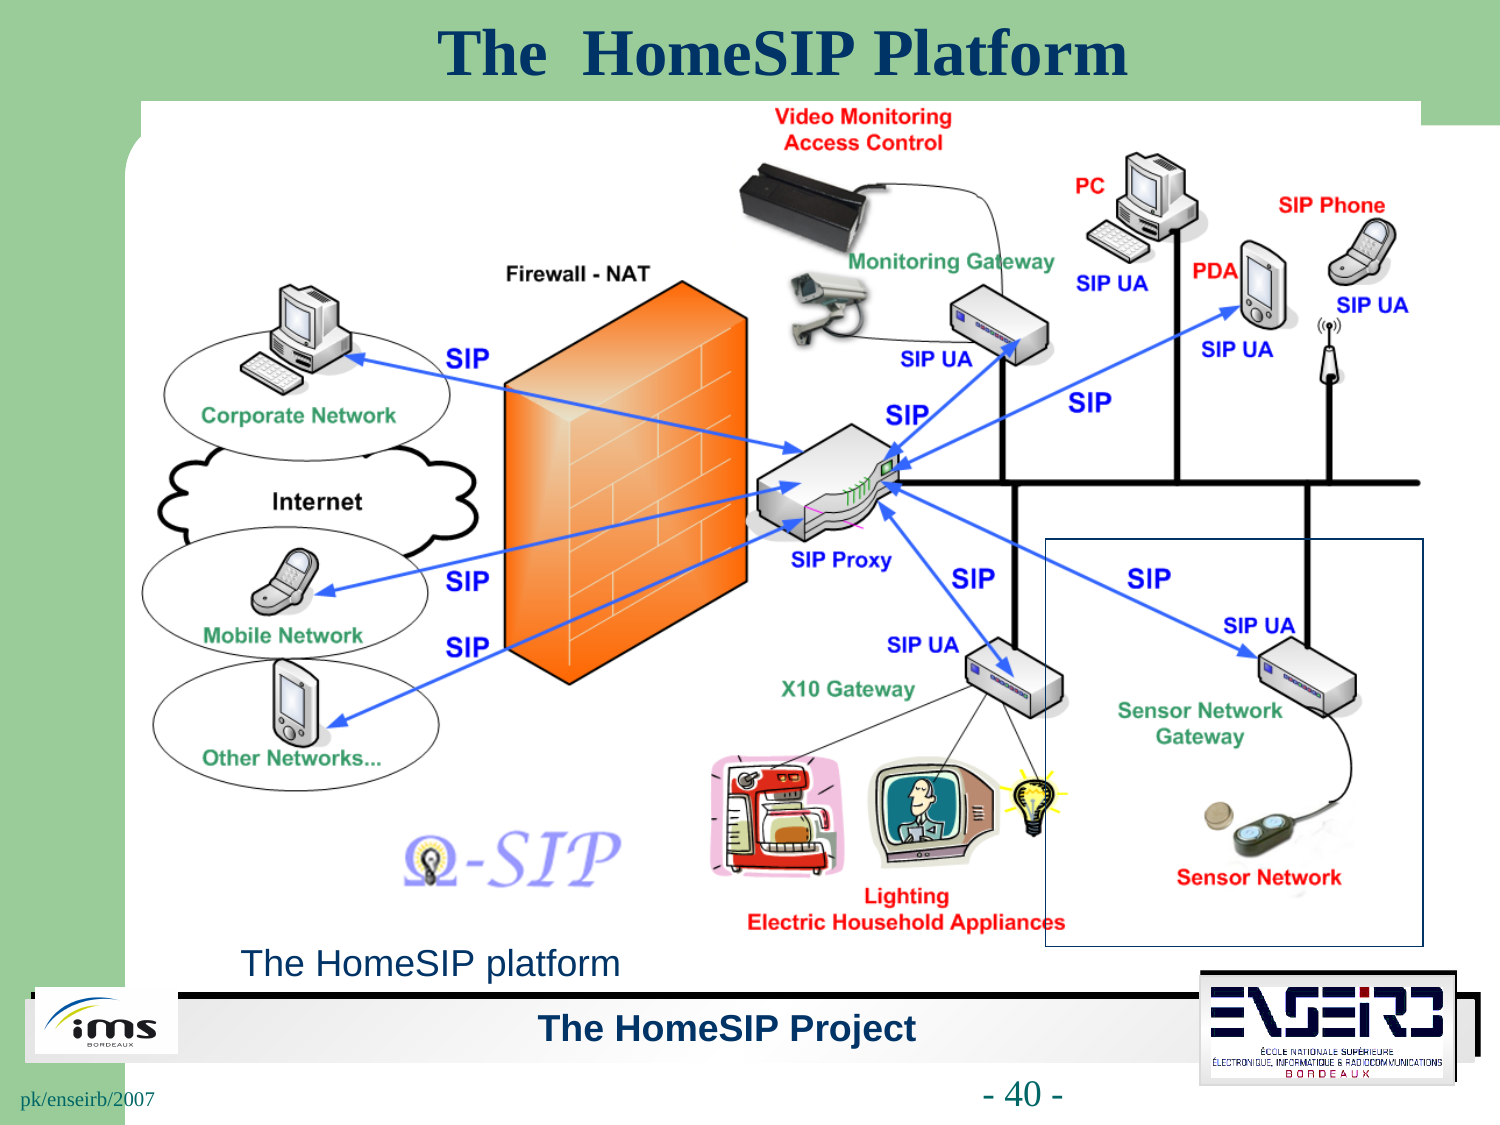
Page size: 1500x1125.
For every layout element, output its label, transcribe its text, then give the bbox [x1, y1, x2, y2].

text_box The HomeSIP Platform [246, 8, 1322, 99]
picture [1046, 540, 1421, 937]
picture [1211, 987, 1443, 1078]
text_box The HomeSIP platform [225, 937, 637, 993]
picture [35, 987, 178, 1054]
picture [141, 101, 1421, 937]
